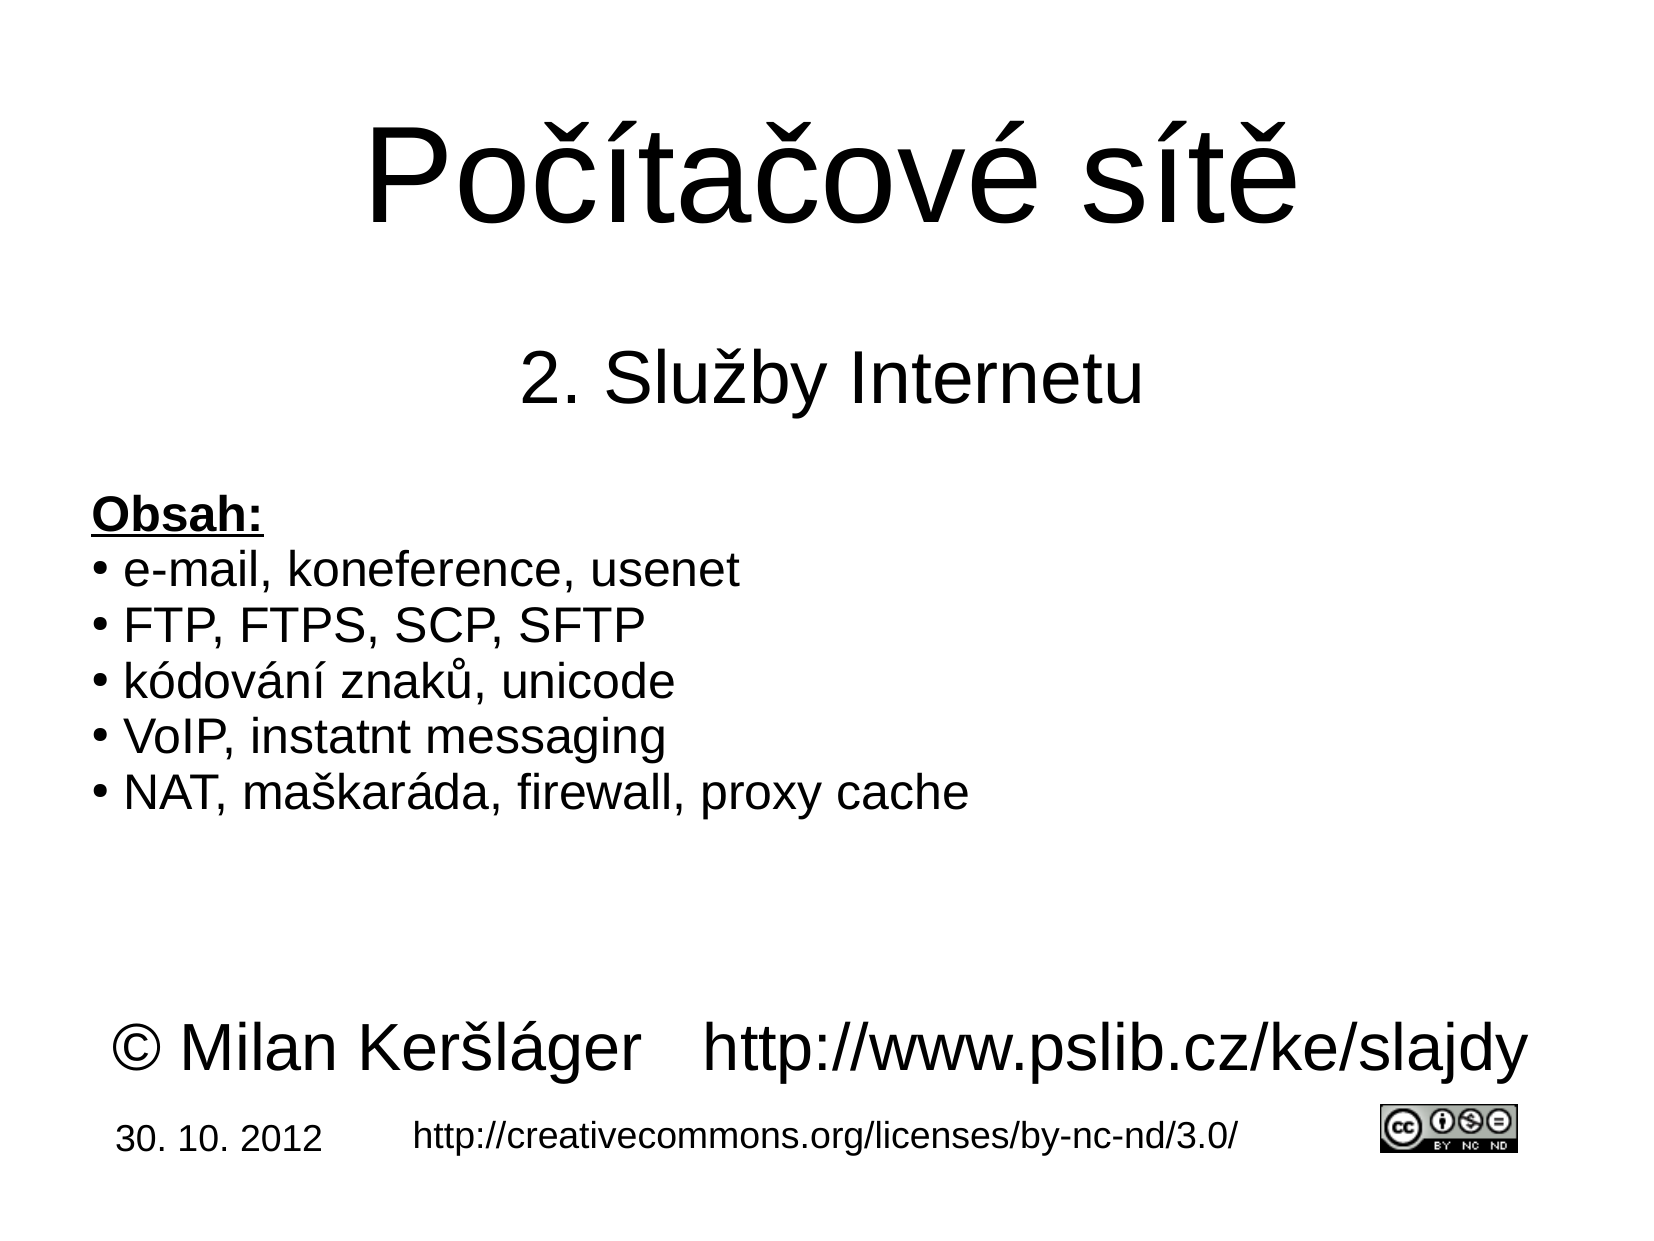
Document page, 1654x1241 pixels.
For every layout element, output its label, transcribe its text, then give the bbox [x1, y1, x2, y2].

picture [1380, 1104, 1518, 1153]
title Počítačové sítě 2. Služby Internetu [88, 56, 1577, 461]
list © Milan Keršláger http://www.pslib.cz/ke/slajdy [76, 1009, 1565, 1087]
text_box http://creativecommons.org/licenses/by-nc-nd/3.0/ [339, 1107, 1313, 1165]
text_box 30. 10. 2012 [100, 1110, 355, 1168]
text_box Obsah: e-mail, koneference, usenet FTP, FTPS, SCP, SFTP kódování znaků, unicode VoIP, instatnt messaging NAT, maškaráda, firewall, proxy cache [76, 478, 1583, 829]
